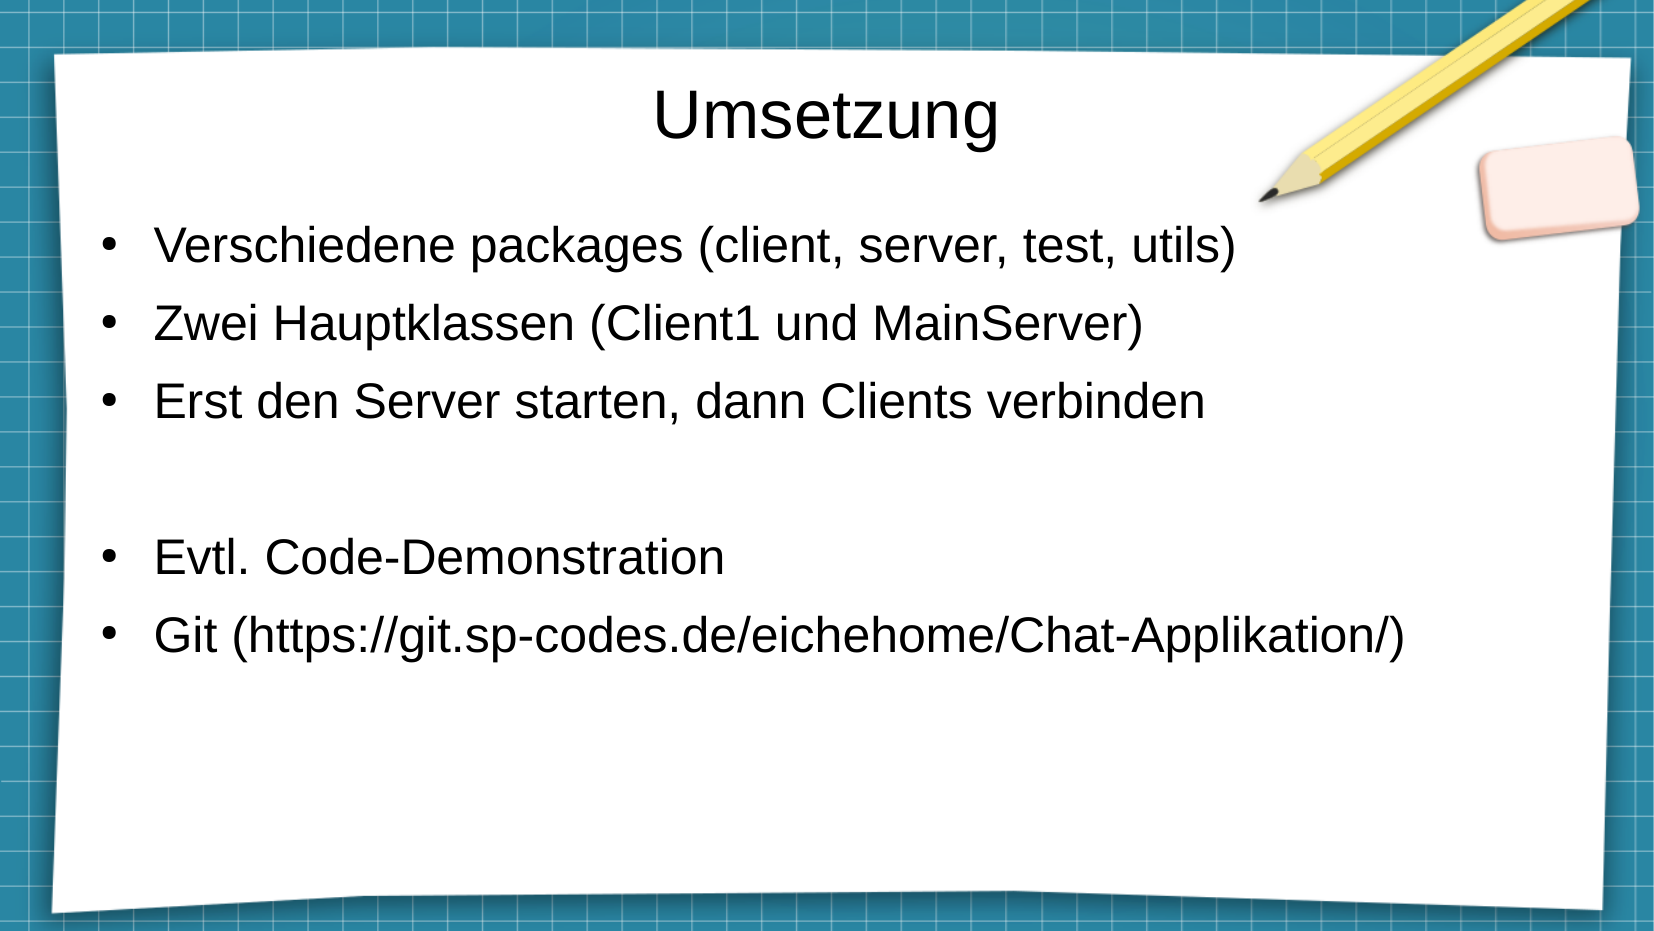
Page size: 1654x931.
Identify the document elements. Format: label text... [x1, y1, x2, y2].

title Umsetzung [82, 37, 1571, 193]
list Verschiedene packages (client, server, test, utils) Zwei Hauptklassen (Client1 und MainServer) Erst den Server starten, dann Clients verbinden Evtl. Code-Demonstration Git (https://git.sp-codes.de/eichehome/Chat-Applikation/) [82, 217, 1571, 758]
picture [0, 0, 1654, 931]
